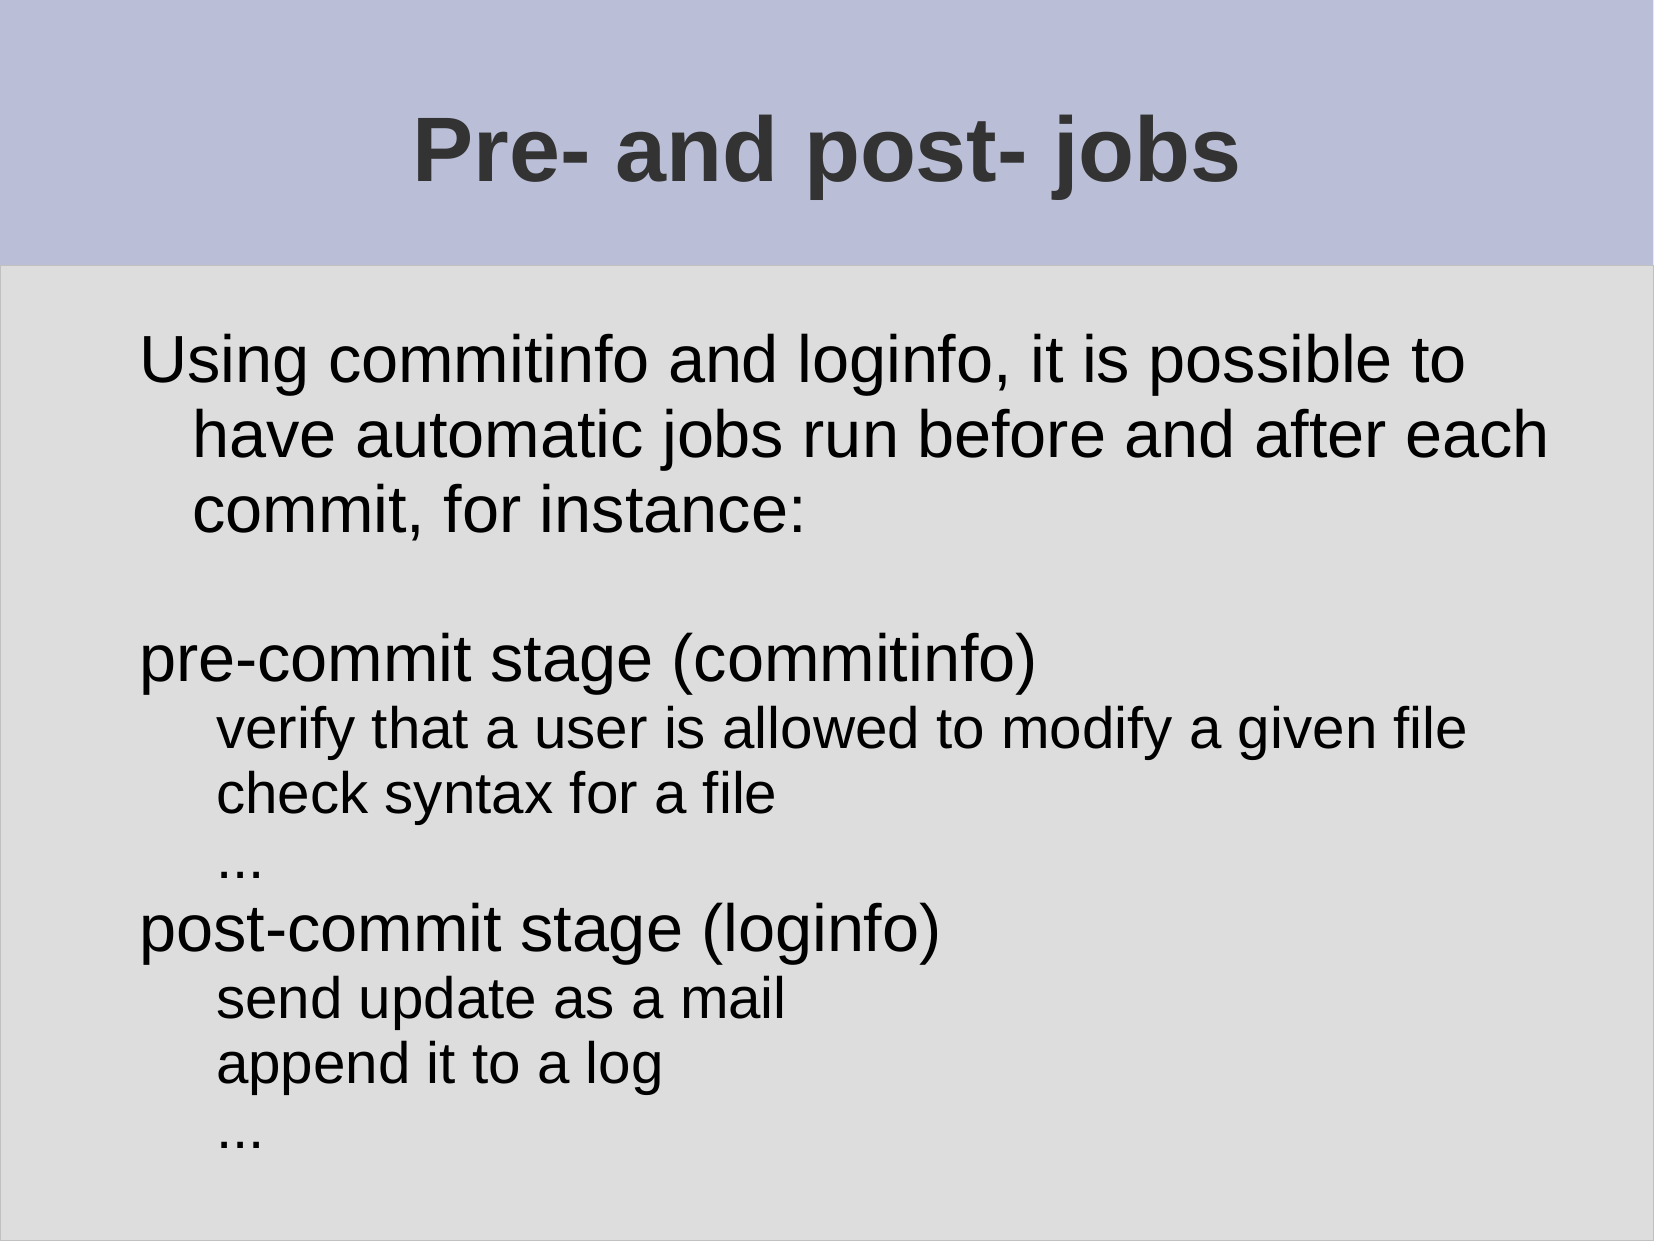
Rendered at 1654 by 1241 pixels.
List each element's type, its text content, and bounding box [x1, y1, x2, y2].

list Using commitinfo and loginfo, it is possible to have automatic jobs run before and after each commit, for instance: pre-commit stage (commitinfo) verify that a user is allowed to modify a given file check syntax for a file ... post-commit stage (loginfo) send update as a mail append it to a log ... [121, 322, 1561, 1185]
title Pre- and post- jobs [121, 46, 1534, 254]
